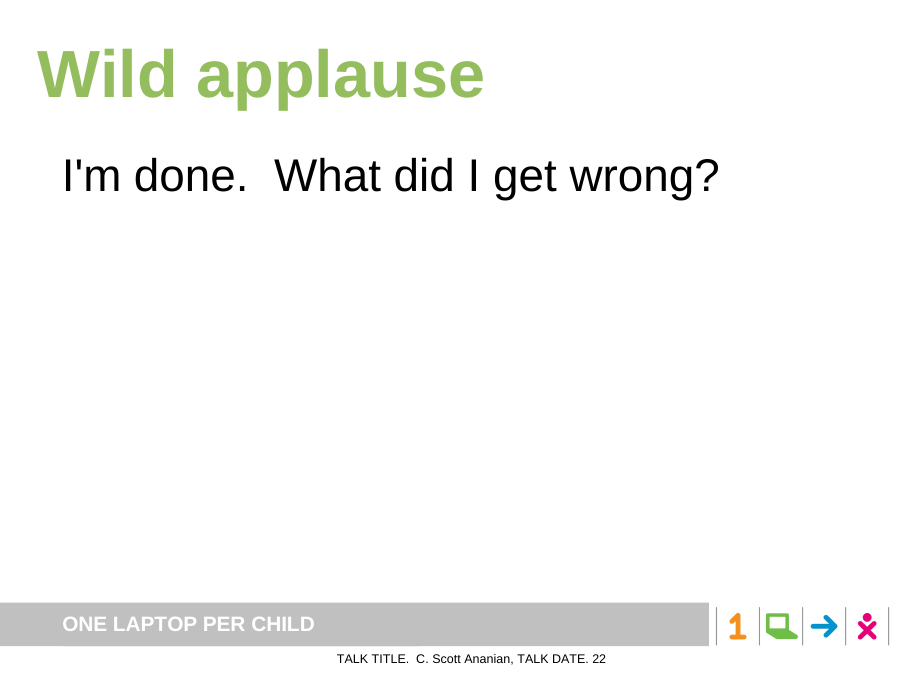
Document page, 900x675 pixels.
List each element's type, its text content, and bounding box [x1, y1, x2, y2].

list I'm done. What did I get wrong? [61, 150, 844, 675]
picture [844, 598, 898, 655]
title Wild applause [37, 37, 856, 211]
